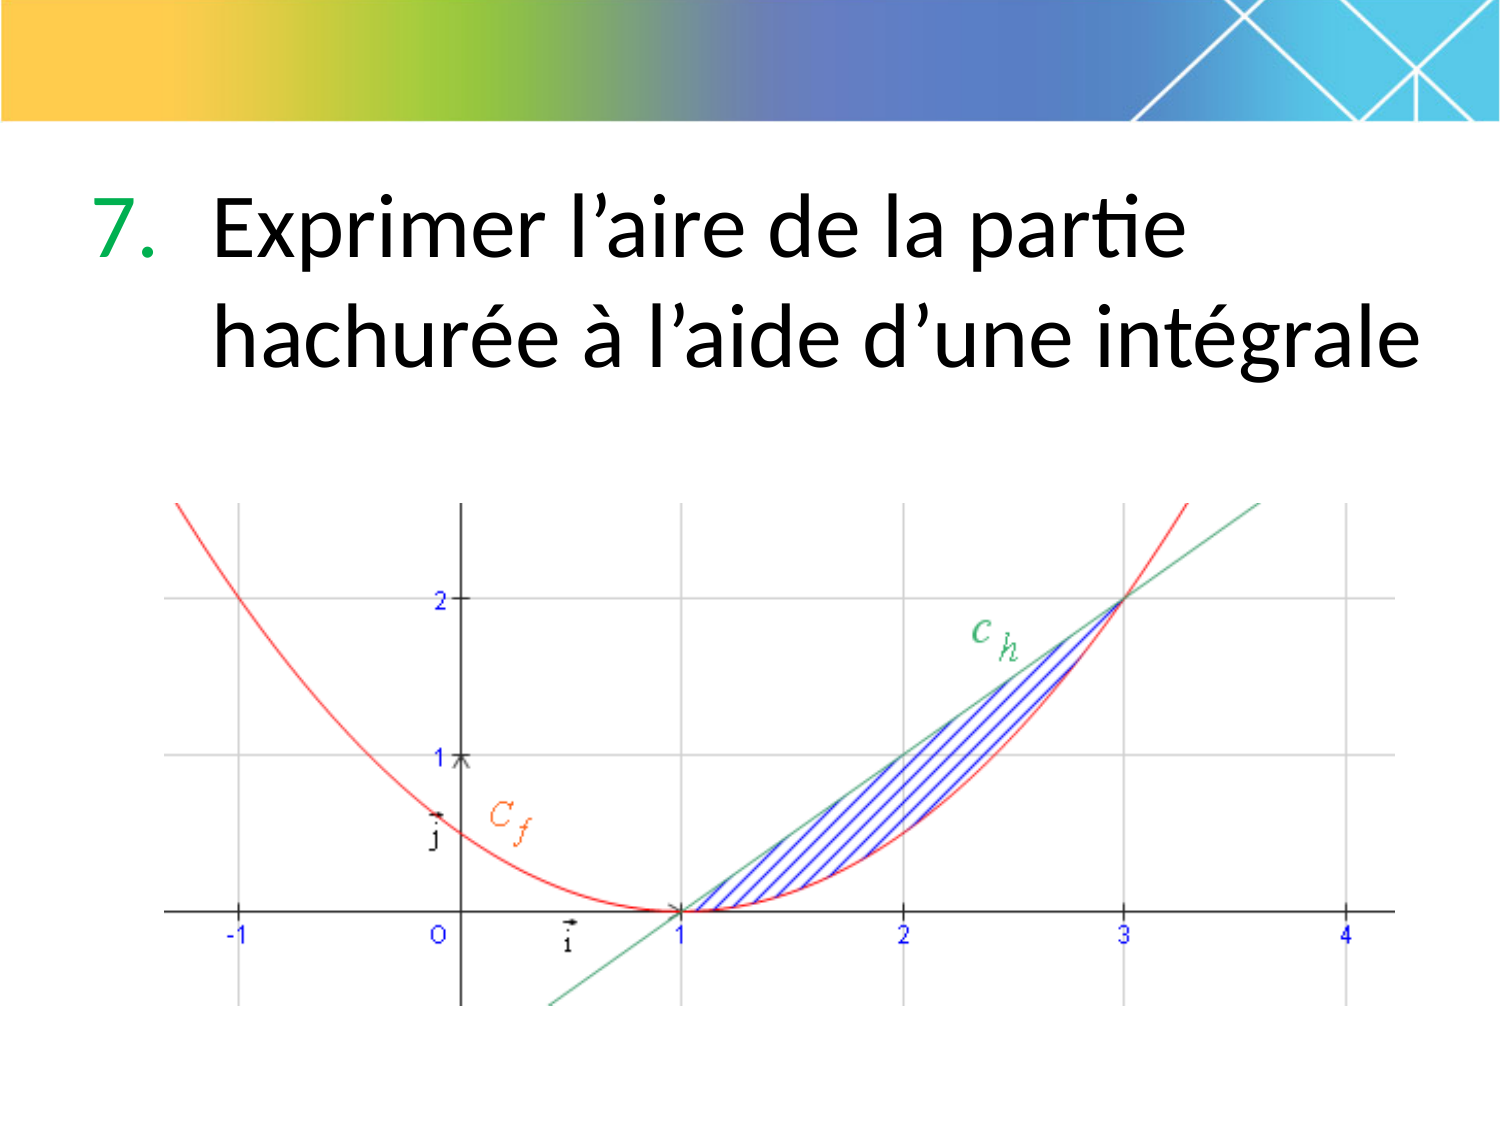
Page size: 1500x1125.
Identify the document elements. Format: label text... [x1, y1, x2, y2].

picture [164, 503, 1395, 1007]
picture [0, 0, 1500, 123]
title Exprimer l’aire de la partie hachurée à l’aide d’une intégrale [75, 157, 1500, 393]
